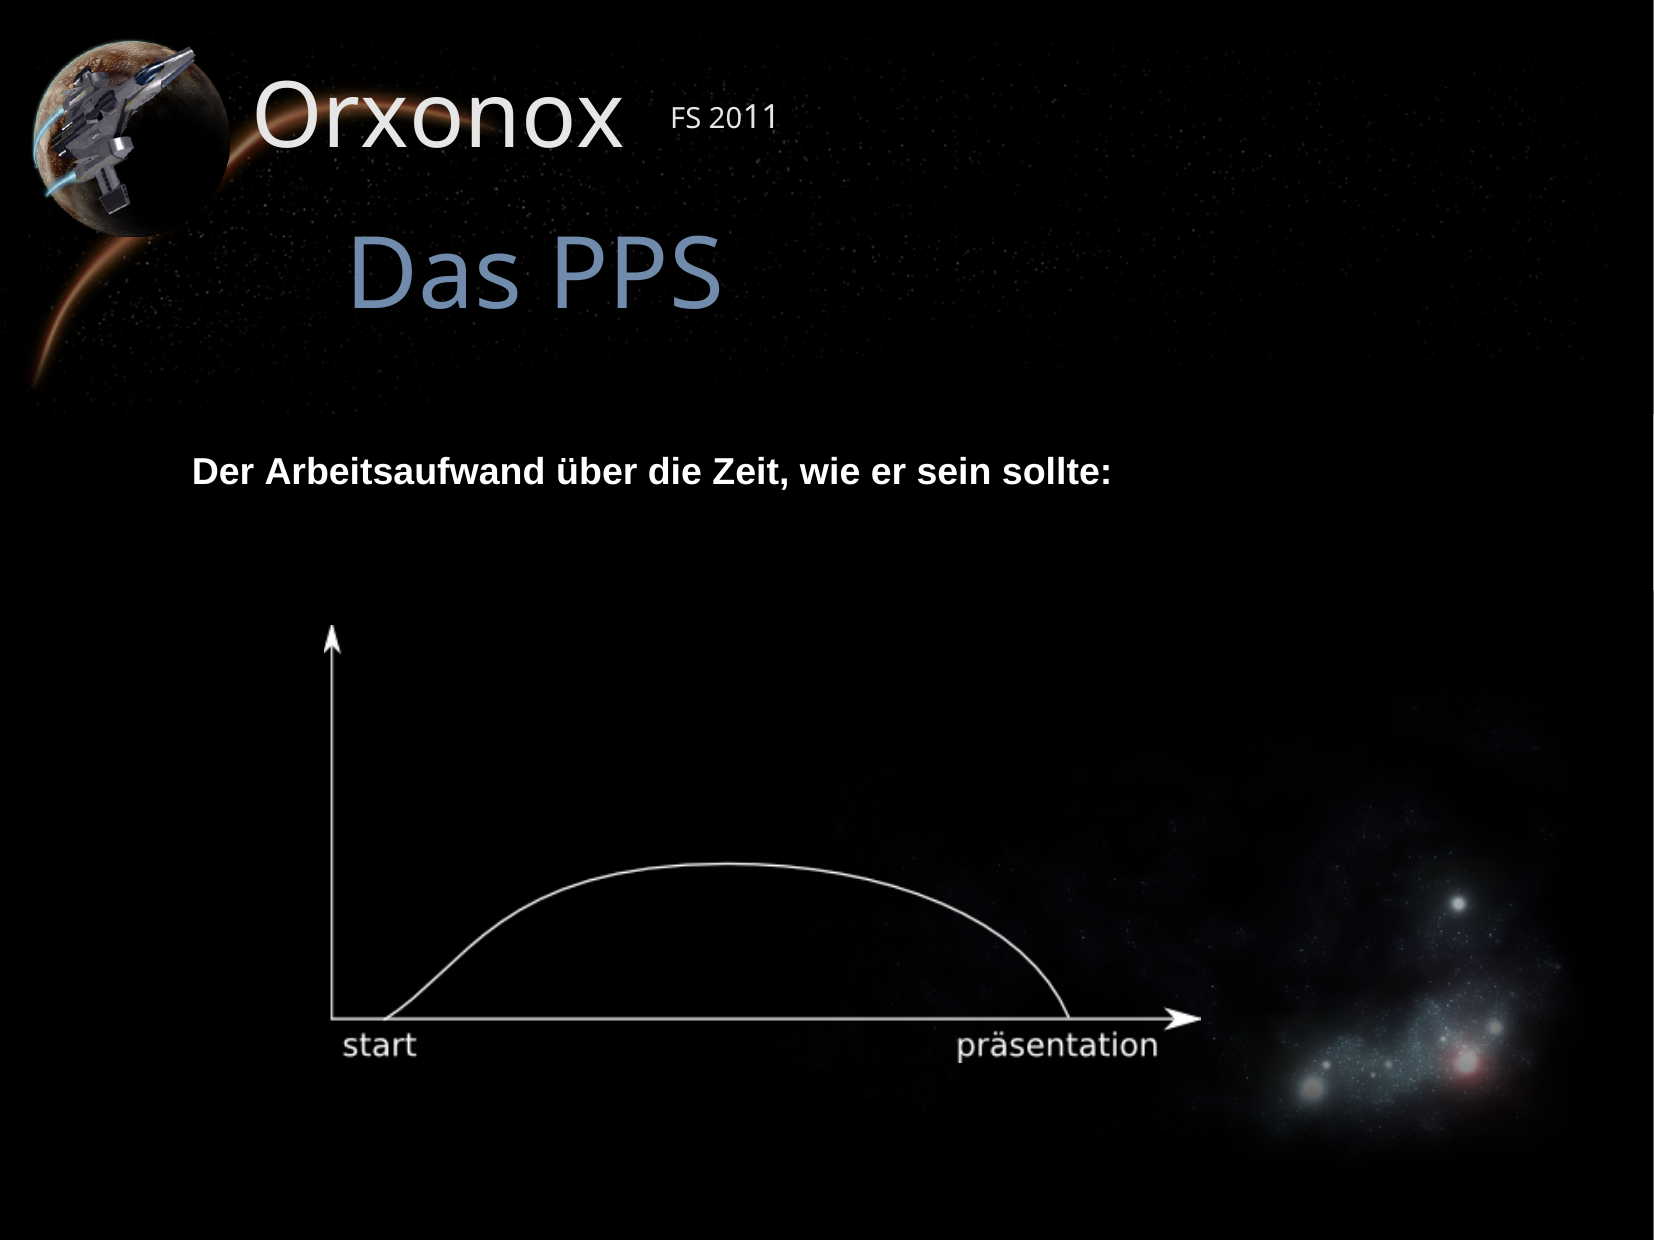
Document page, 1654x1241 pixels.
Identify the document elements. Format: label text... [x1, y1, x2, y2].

picture [324, 590, 1654, 1240]
text_box Der Arbeitsaufwand über die Zeit, wie er sein sollte: [177, 442, 1329, 500]
picture [0, 0, 1654, 521]
text_box Das PPS [330, 194, 1306, 310]
